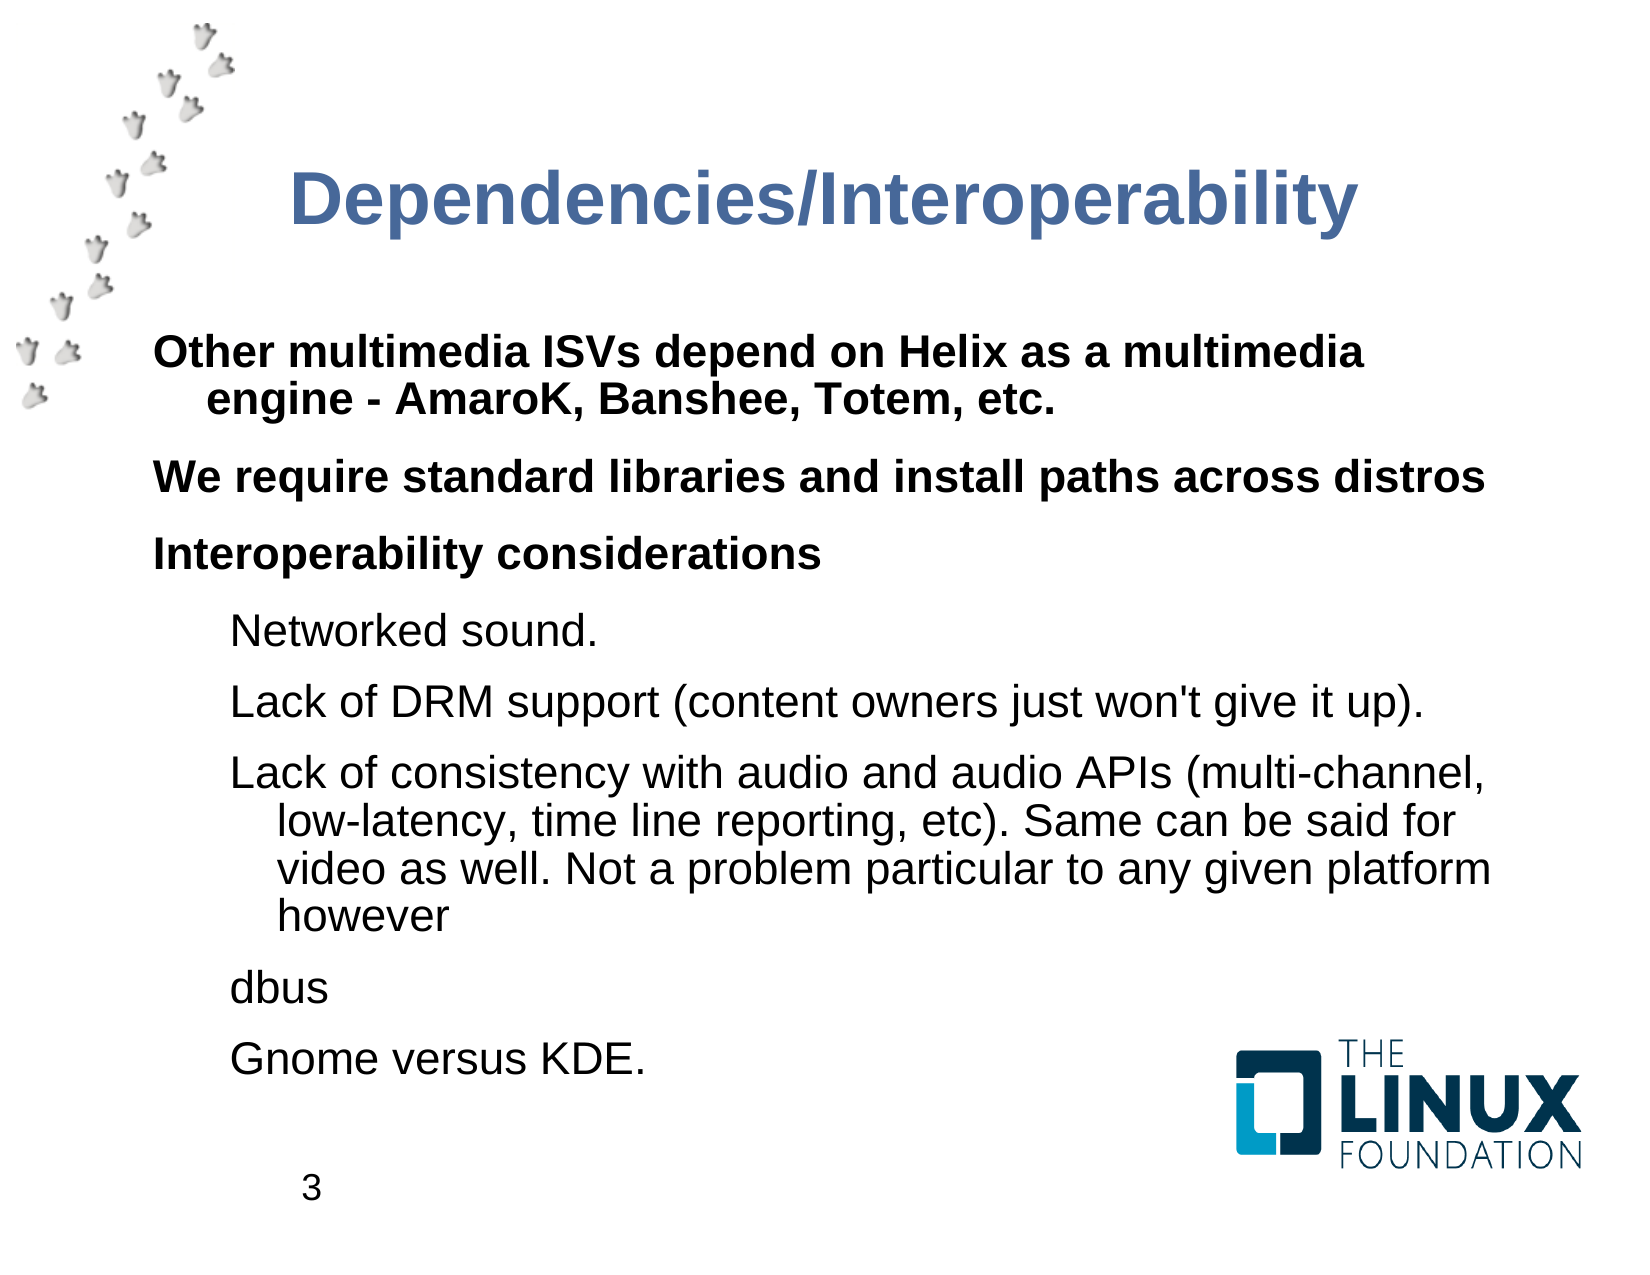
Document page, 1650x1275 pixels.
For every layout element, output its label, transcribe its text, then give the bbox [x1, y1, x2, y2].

title Dependencies/Interoperability [135, 104, 1515, 299]
list Other multimedia ISVs depend on Helix as a multimedia engine - AmaroK, Banshee, Totem, etc. We require standard libraries and install paths across distros Interoperability considerations Networked sound. Lack of DRM support (content owners just won't give it up). Lack of consistency with audio and audio APIs (multi-channel, low-latency, time line reporting, etc). Same can be said for video as well. Not a problem particular to any given platform however dbus Gnome versus KDE. [135, 329, 1515, 1139]
picture [1216, 1012, 1613, 1200]
picture [16, 23, 235, 430]
